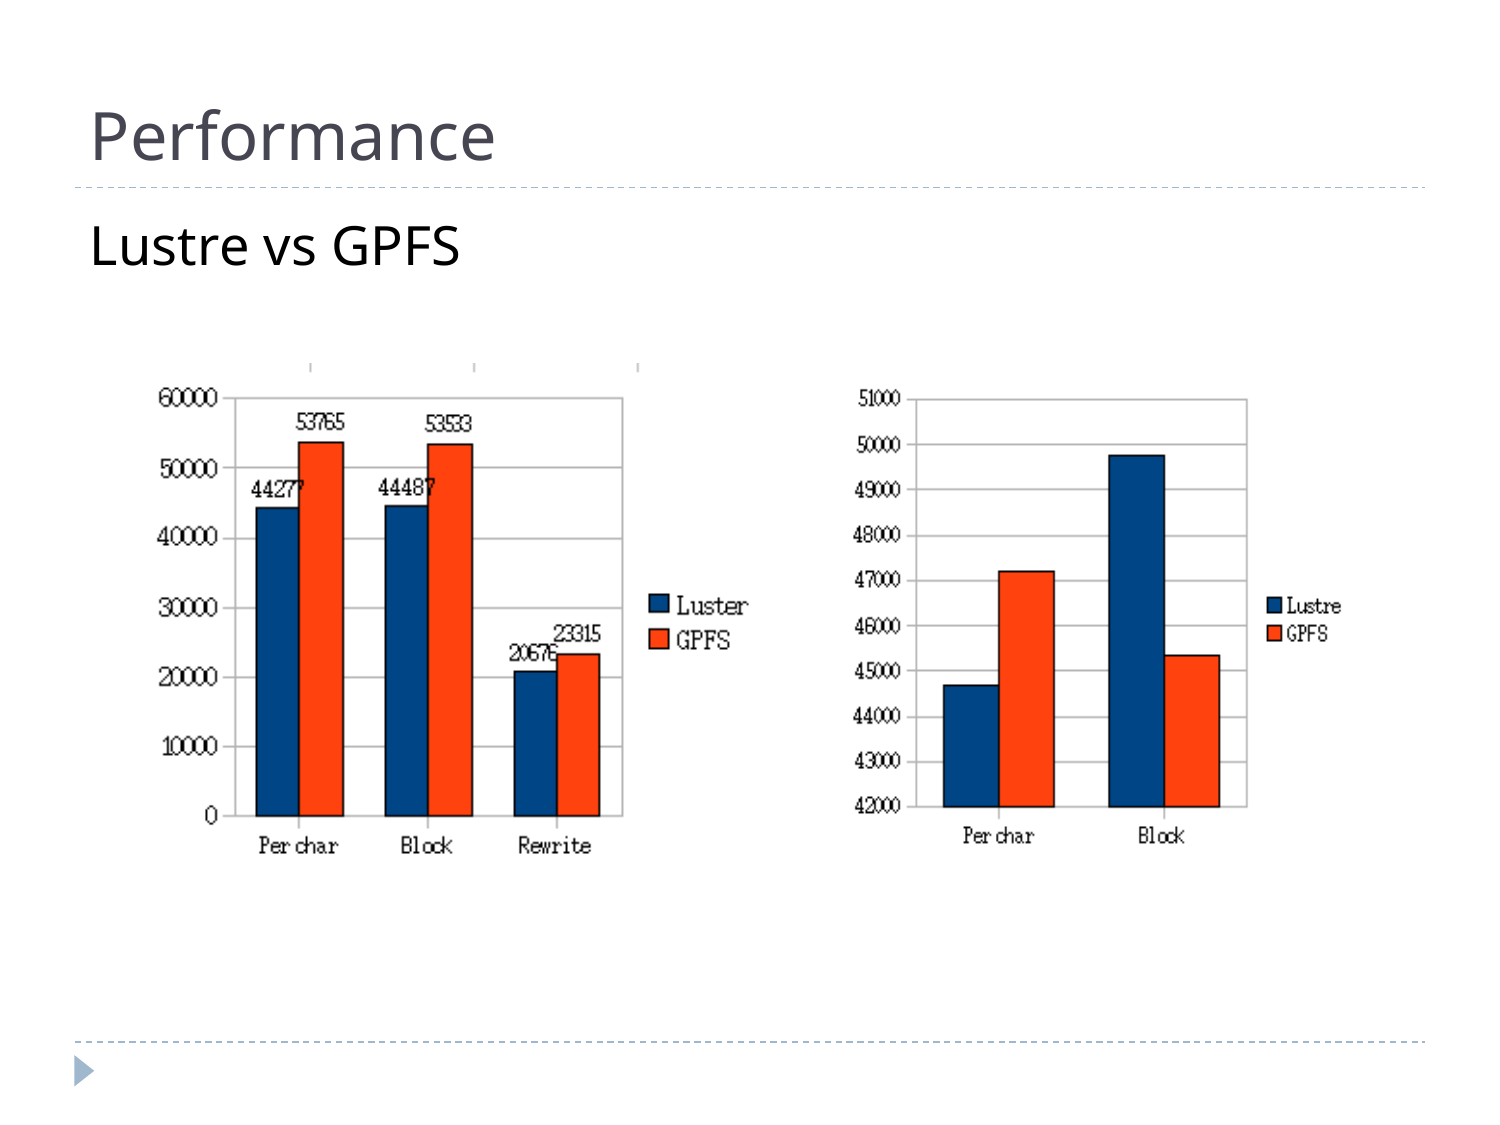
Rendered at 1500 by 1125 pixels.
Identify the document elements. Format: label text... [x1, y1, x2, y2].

picture [152, 363, 776, 879]
list Lustre vs GPFS [75, 200, 1348, 294]
picture [828, 386, 1360, 868]
title Performance [75, 24, 1426, 188]
